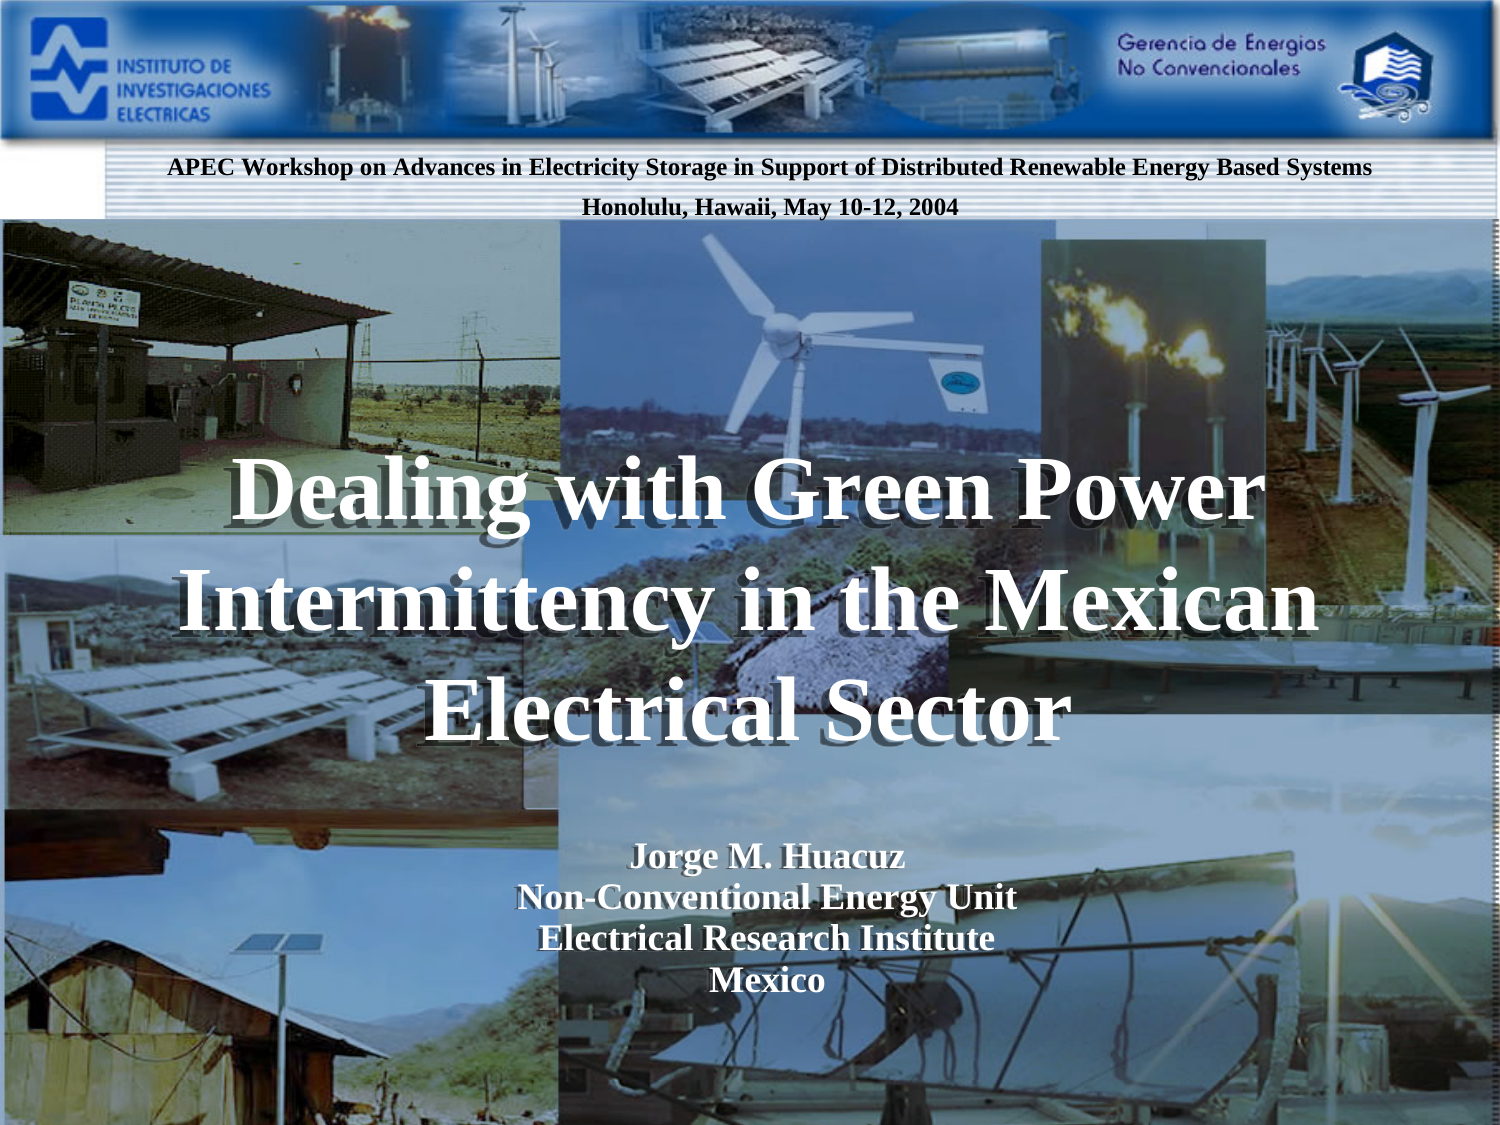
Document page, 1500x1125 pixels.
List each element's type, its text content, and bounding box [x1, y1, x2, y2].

text_box Jorge M. Huacuz Non-Conventional Energy Unit Electrical Research Institute Mexico [348, 846, 1188, 1004]
picture [0, 0, 1500, 1125]
text_box Dealing with Green Power Intermittency in the Mexican Electrical Sector [112, 420, 1388, 681]
text_box APEC Workshop on Advances in Electricity Storage in Support of Distributed Renewable Energy Based Systems Honolulu, Hawaii, May 10-12, 2004 [76, 148, 1465, 228]
